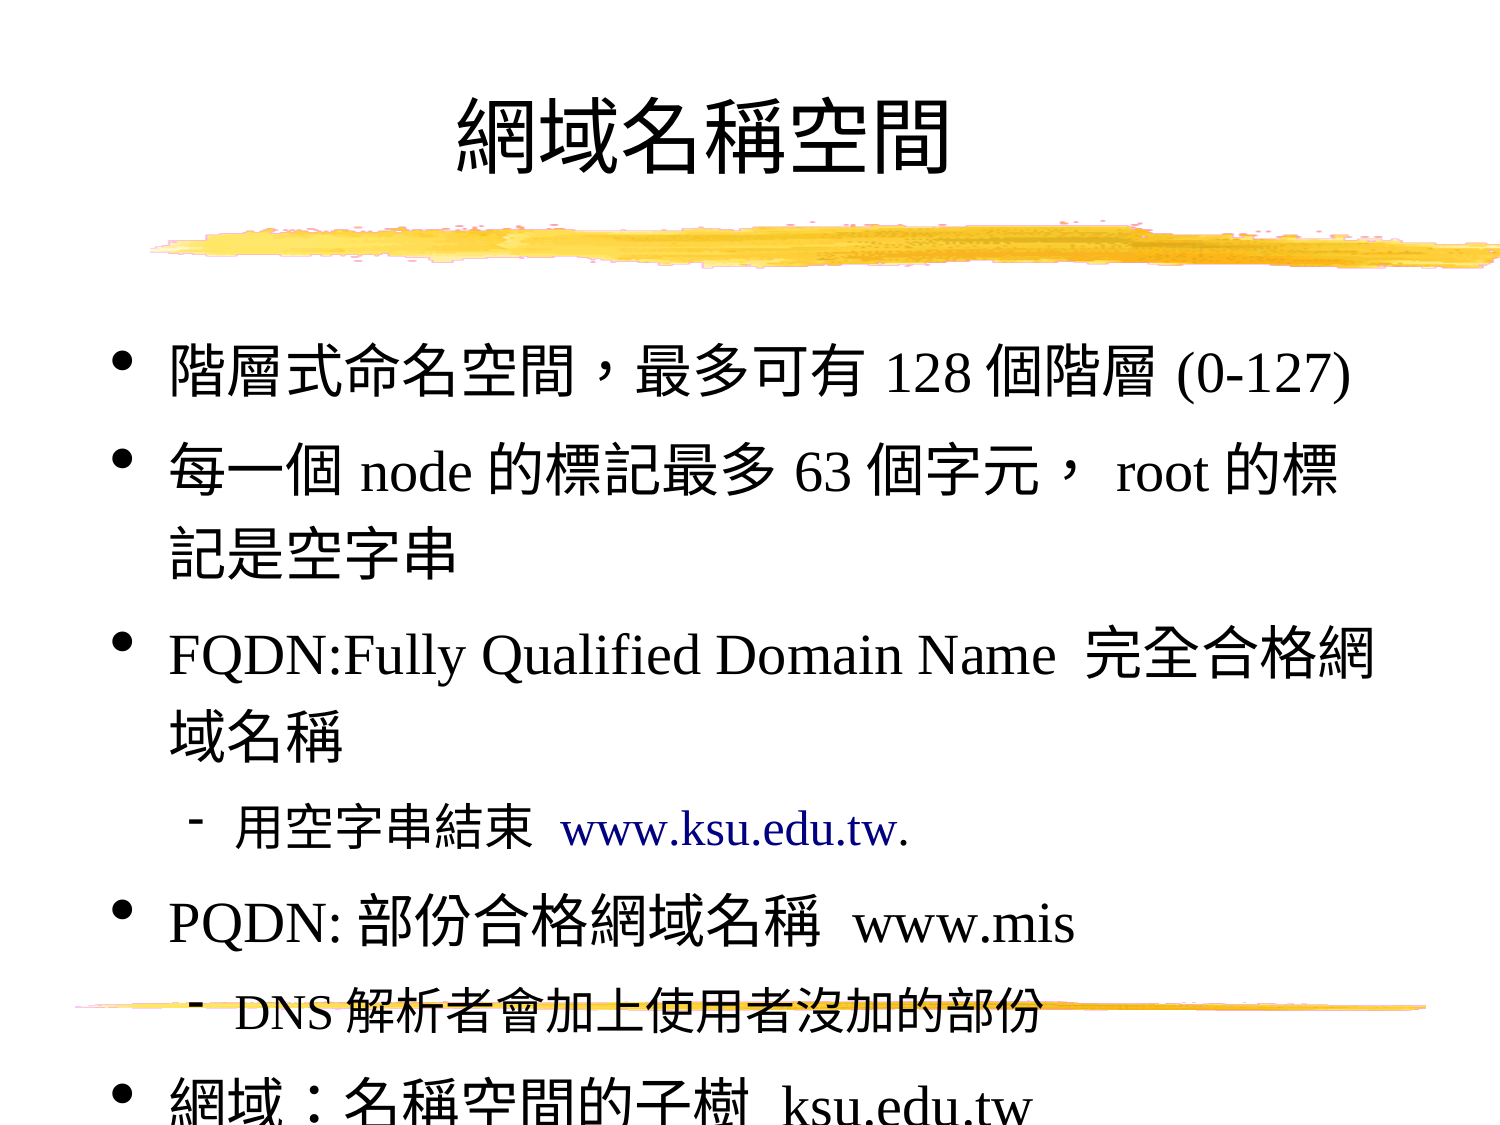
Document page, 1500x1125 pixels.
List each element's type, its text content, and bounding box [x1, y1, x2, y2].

list 階層式命名空間，最多可有128個階層(0-127) 每一個node的標記最多63個字元，root的標記是空字串 FQDN:Fully Qualified Domain Name 完全合格網域名稱 用空字串結束 www.ksu.edu.tw. PQDN:部份合格網域名稱 www.mis DNS解析者會加上使用者沒加的部份 網域：名稱空間的子樹 ksu.edu.tw [112, 324, 1388, 1017]
picture [150, 215, 1500, 279]
picture [75, 999, 112, 1013]
picture [1388, 999, 1426, 1013]
title 網域名稱空間 [66, 44, 1342, 218]
